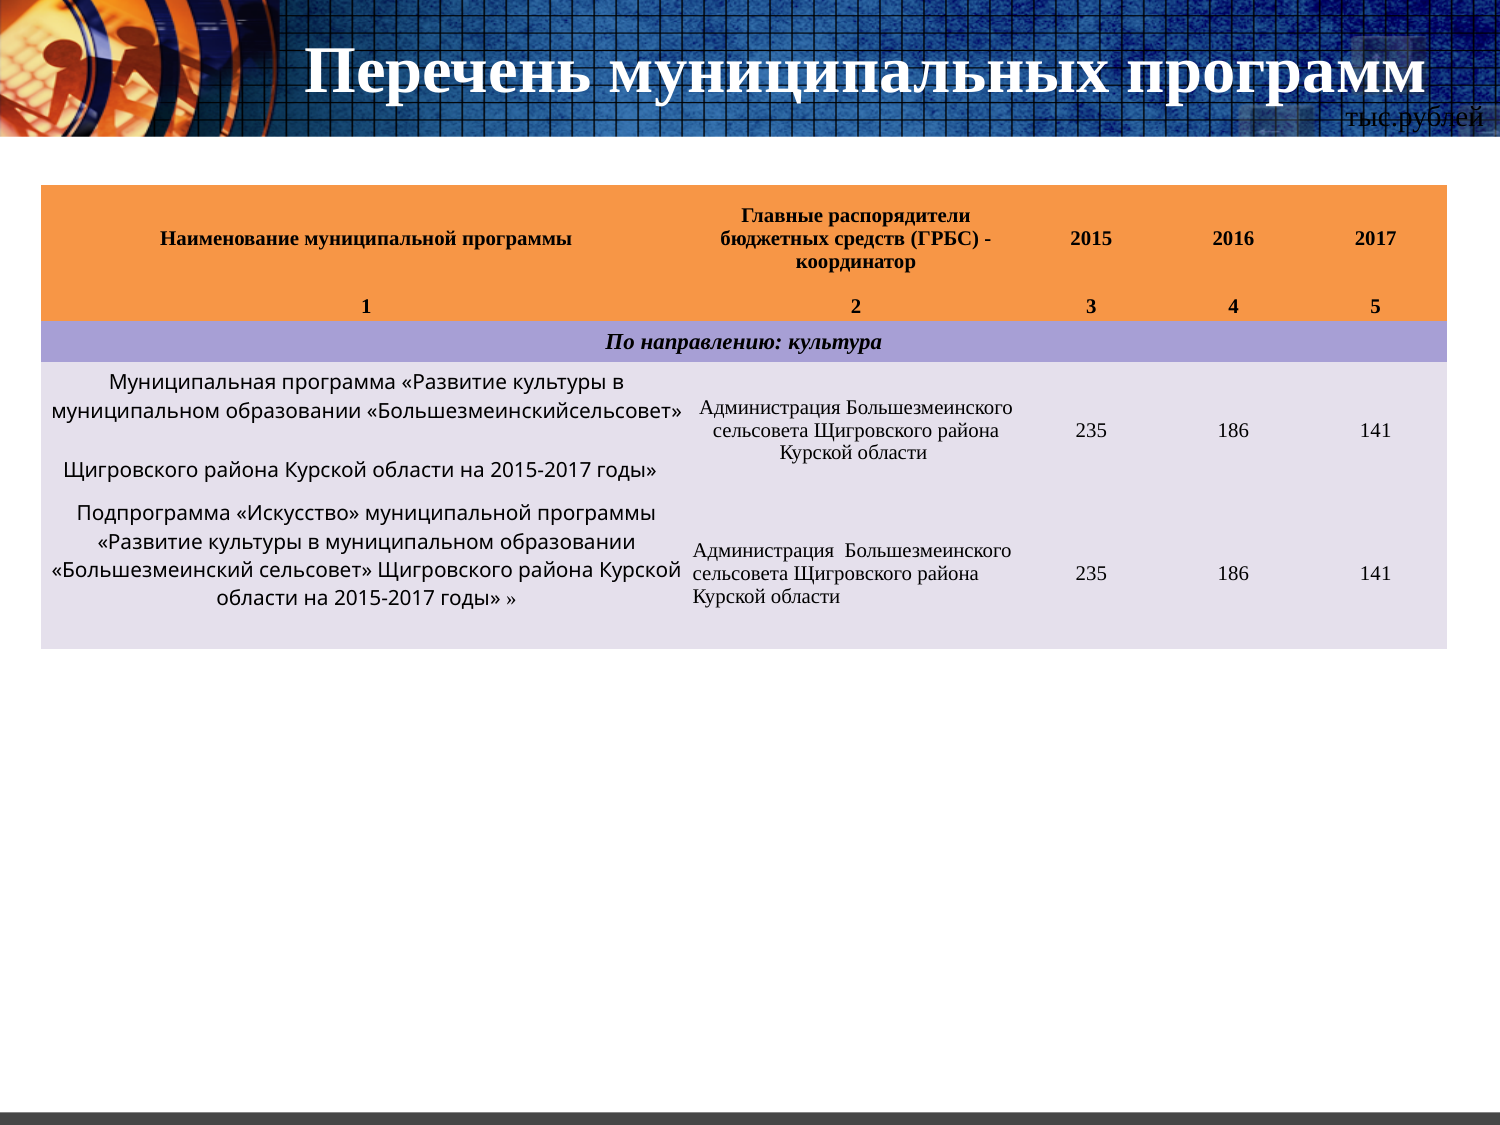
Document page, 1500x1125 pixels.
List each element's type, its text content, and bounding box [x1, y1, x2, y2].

table_cell 1 [41, 291, 692, 321]
table_cell Подпрограмма «Искусство» муниципальной программы «Развитие культуры в муниципальном образовании «Большезмеинский сельсовет» Щигровского района Курской области на 2015-2017 годы» » [41, 498, 692, 649]
table_cell 3 [1020, 291, 1162, 321]
table_cell 5 [1305, 291, 1447, 321]
table_cell 186 [1162, 498, 1305, 649]
table_cell 4 [1162, 291, 1305, 321]
picture [0, 0, 1500, 138]
table_header 2016 [1162, 185, 1305, 291]
table_header Наименование муниципальной программы [41, 185, 692, 291]
table_header 2015 [1020, 185, 1162, 291]
title Перечень муниципальных программ [289, 17, 1500, 111]
text_box тыс.рублей [1330, 90, 1500, 140]
table_cell Муниципальная программа «Развитие культуры в муниципальном образовании «Большезмеинскийсельсовет» Щигровского района Курской области на 2015-2017 годы» [41, 362, 692, 498]
table_cell 141 [1305, 362, 1447, 498]
table_cell Администрация Большезмеинского сельсовета Щигровского района Курской области [692, 498, 1020, 649]
table_cell 235 [1020, 498, 1162, 649]
table_cell По направлению: культура [41, 321, 1447, 362]
table_cell Администрация Большезмеинского сельсовета Щигровского района Курской области [692, 362, 1020, 498]
table_header 2017 [1305, 185, 1447, 291]
table_cell 141 [1305, 498, 1447, 649]
table_cell 186 [1162, 362, 1305, 498]
table_header Главные распорядители бюджетных средств (ГРБС) -координатор [692, 185, 1020, 291]
table_cell 235 [1020, 362, 1162, 498]
table_cell 2 [692, 291, 1020, 321]
